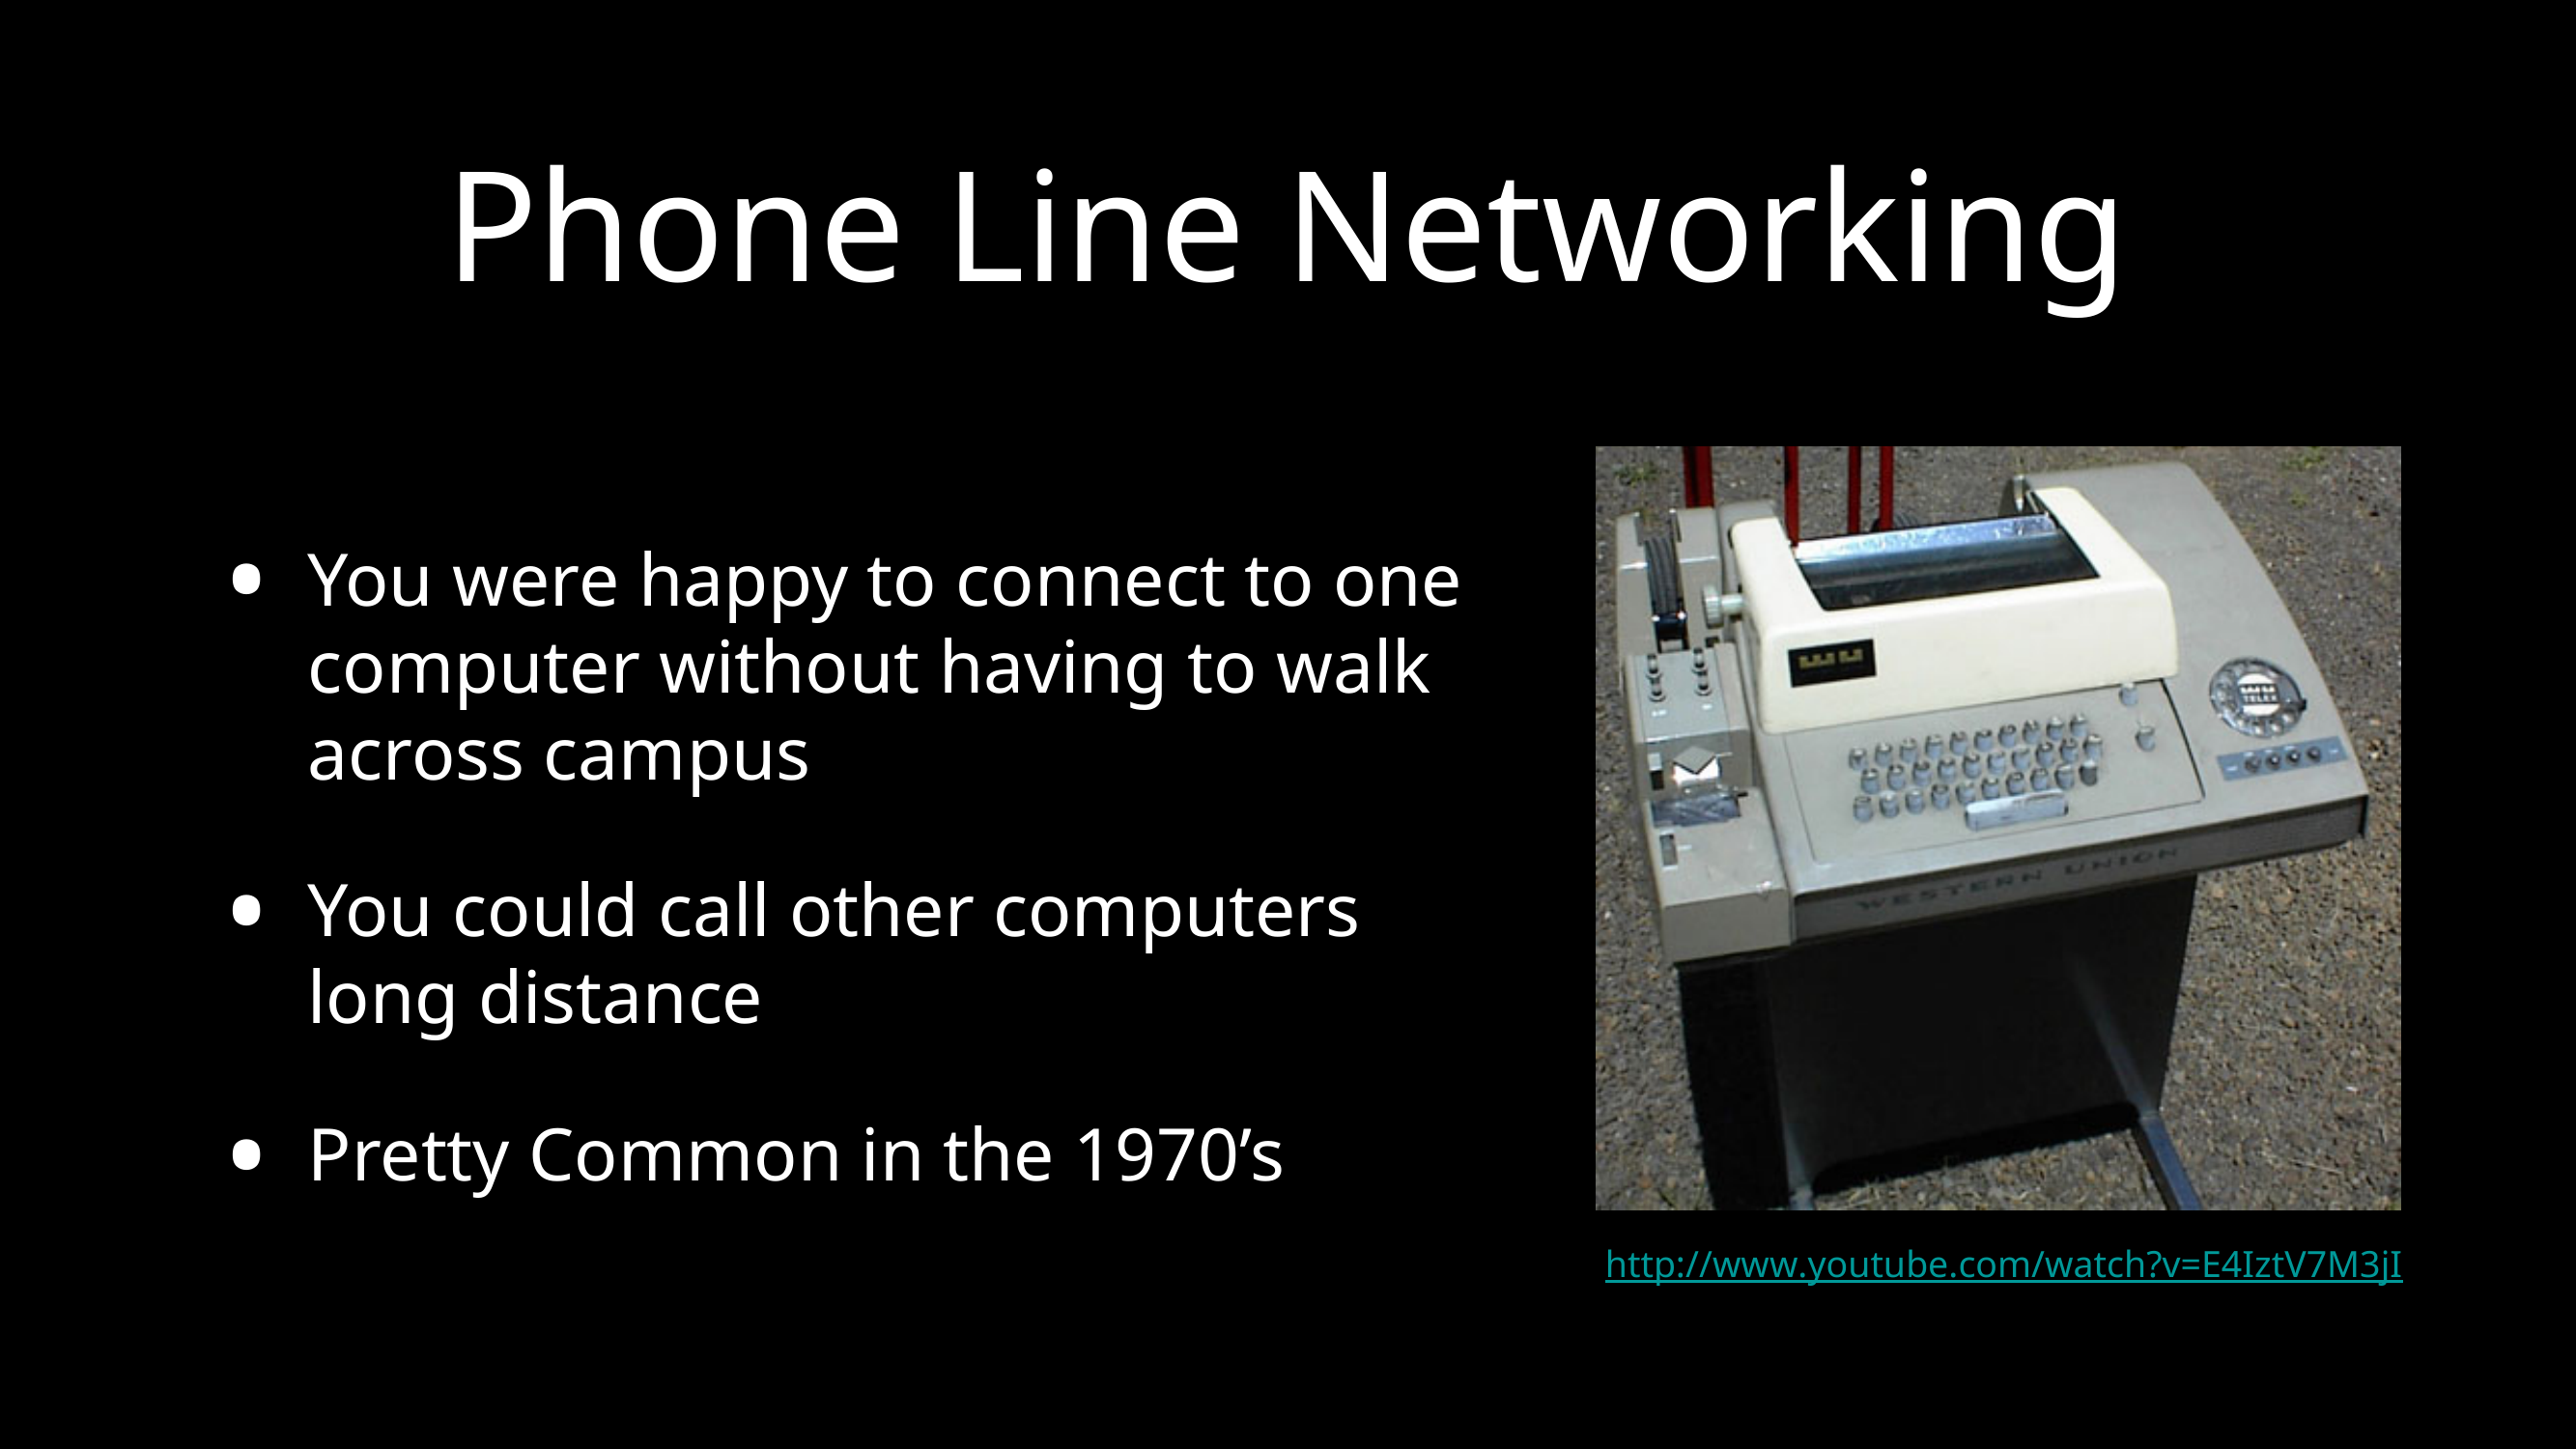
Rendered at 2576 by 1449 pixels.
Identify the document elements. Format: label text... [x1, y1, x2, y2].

list You were happy to connect to one computer without having to walk across campus You could call other computers long distance Pretty Common in the 1970’s [183, 412, 1473, 1317]
text_box http://www.youtube.com/watch?v=E4IztV7M3jI [1604, 1240, 2413, 1291]
picture [1596, 446, 2401, 1210]
title Phone Line Networking [183, 38, 2392, 403]
